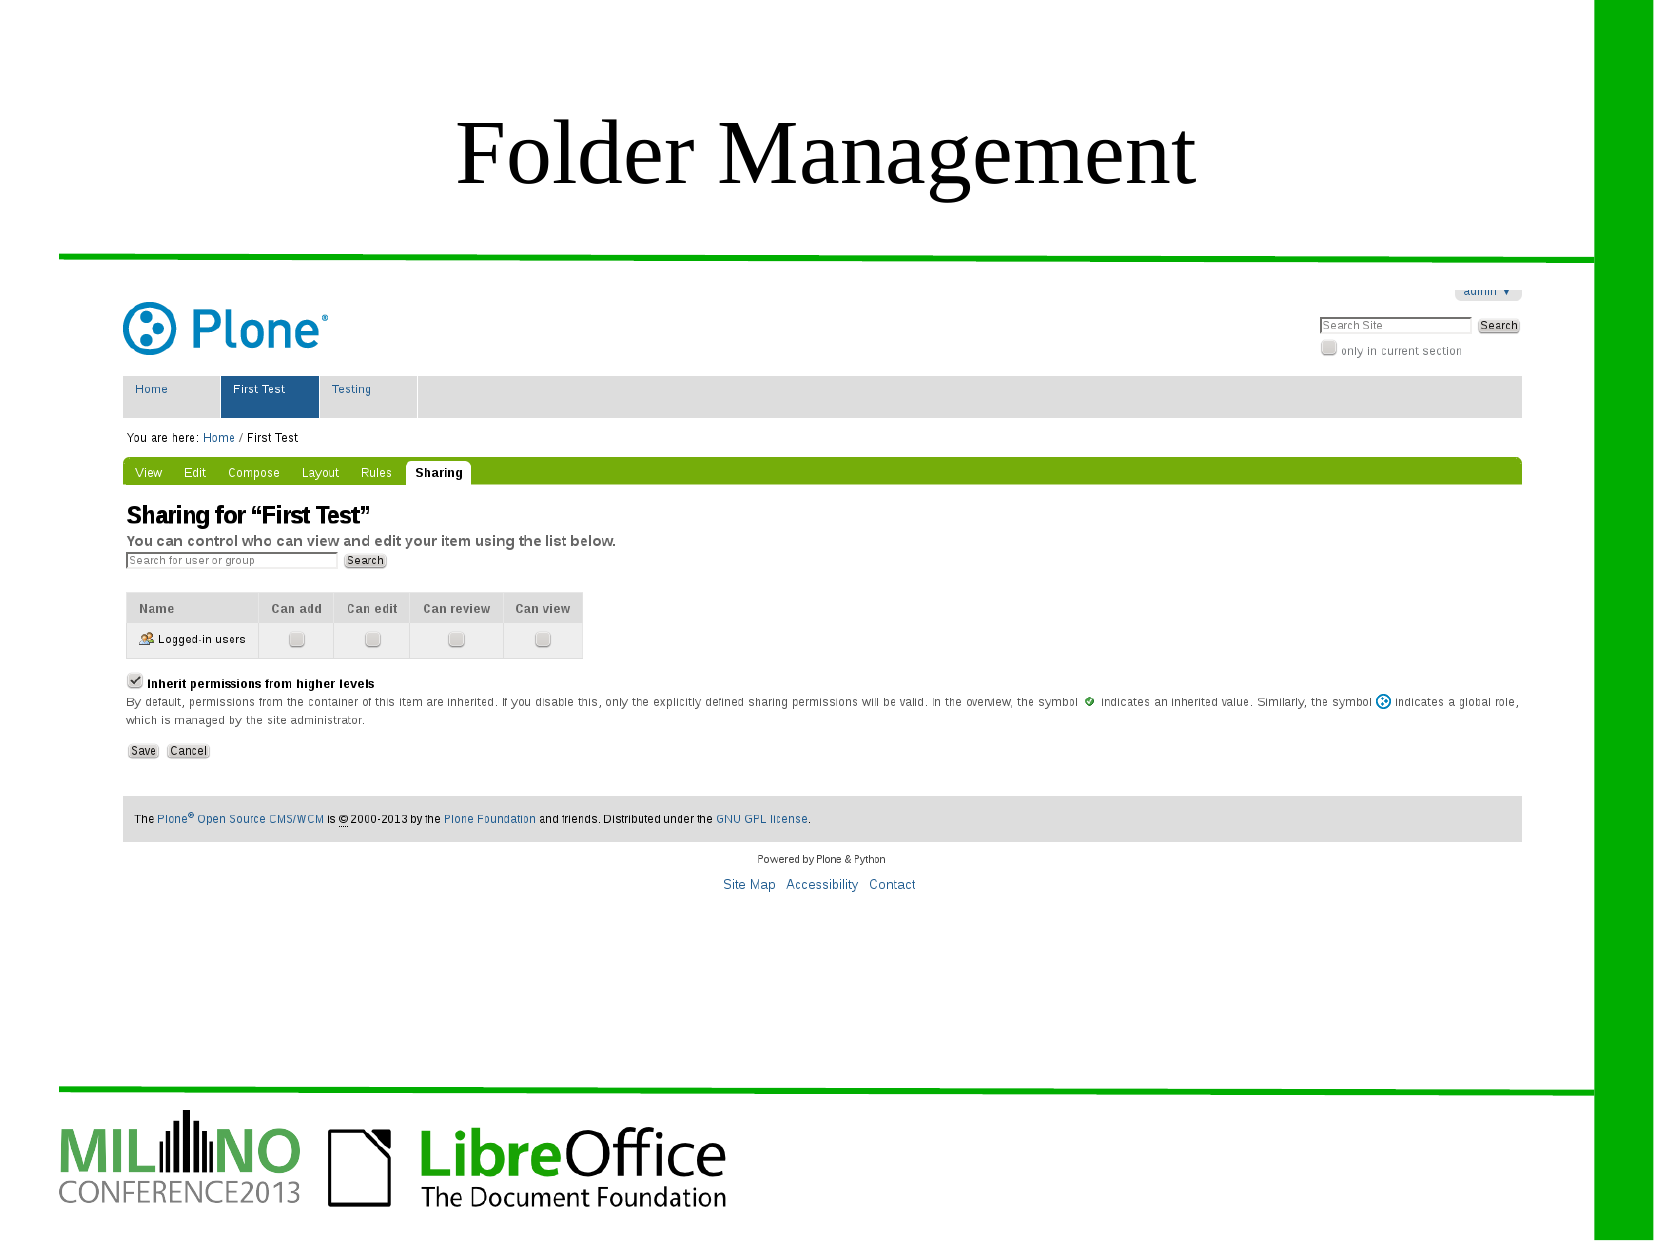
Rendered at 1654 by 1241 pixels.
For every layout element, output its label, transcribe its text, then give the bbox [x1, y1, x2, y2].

title Folder Management [82, 49, 1571, 257]
picture [59, 1092, 756, 1241]
picture [115, 290, 1538, 1010]
